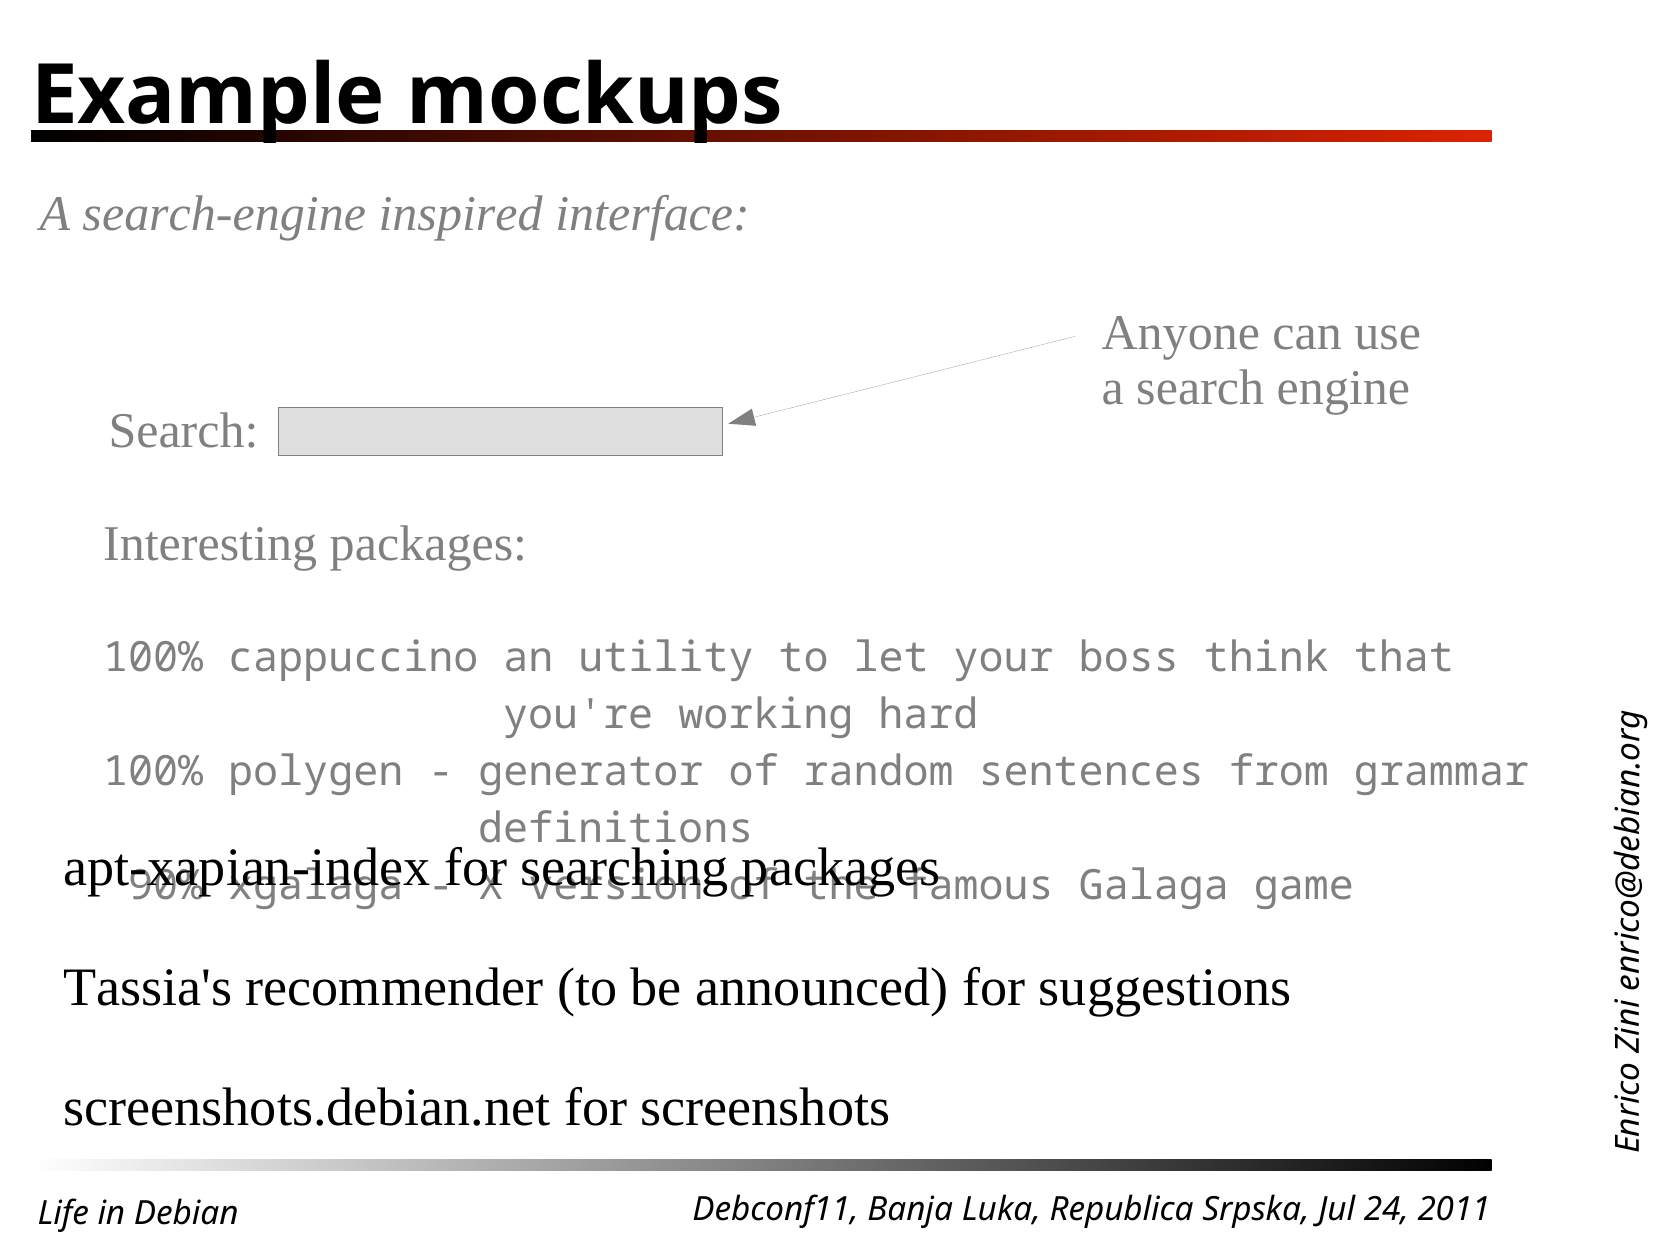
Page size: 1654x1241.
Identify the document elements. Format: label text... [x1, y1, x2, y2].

text_box apt-xapian-index for searching packages Tassia's recommender (to be announced) for suggestions screenshots.debian.net for screenshots [63, 836, 1428, 1137]
text_box [31, 174, 1542, 1134]
text_box Example mockups [31, 34, 1438, 168]
